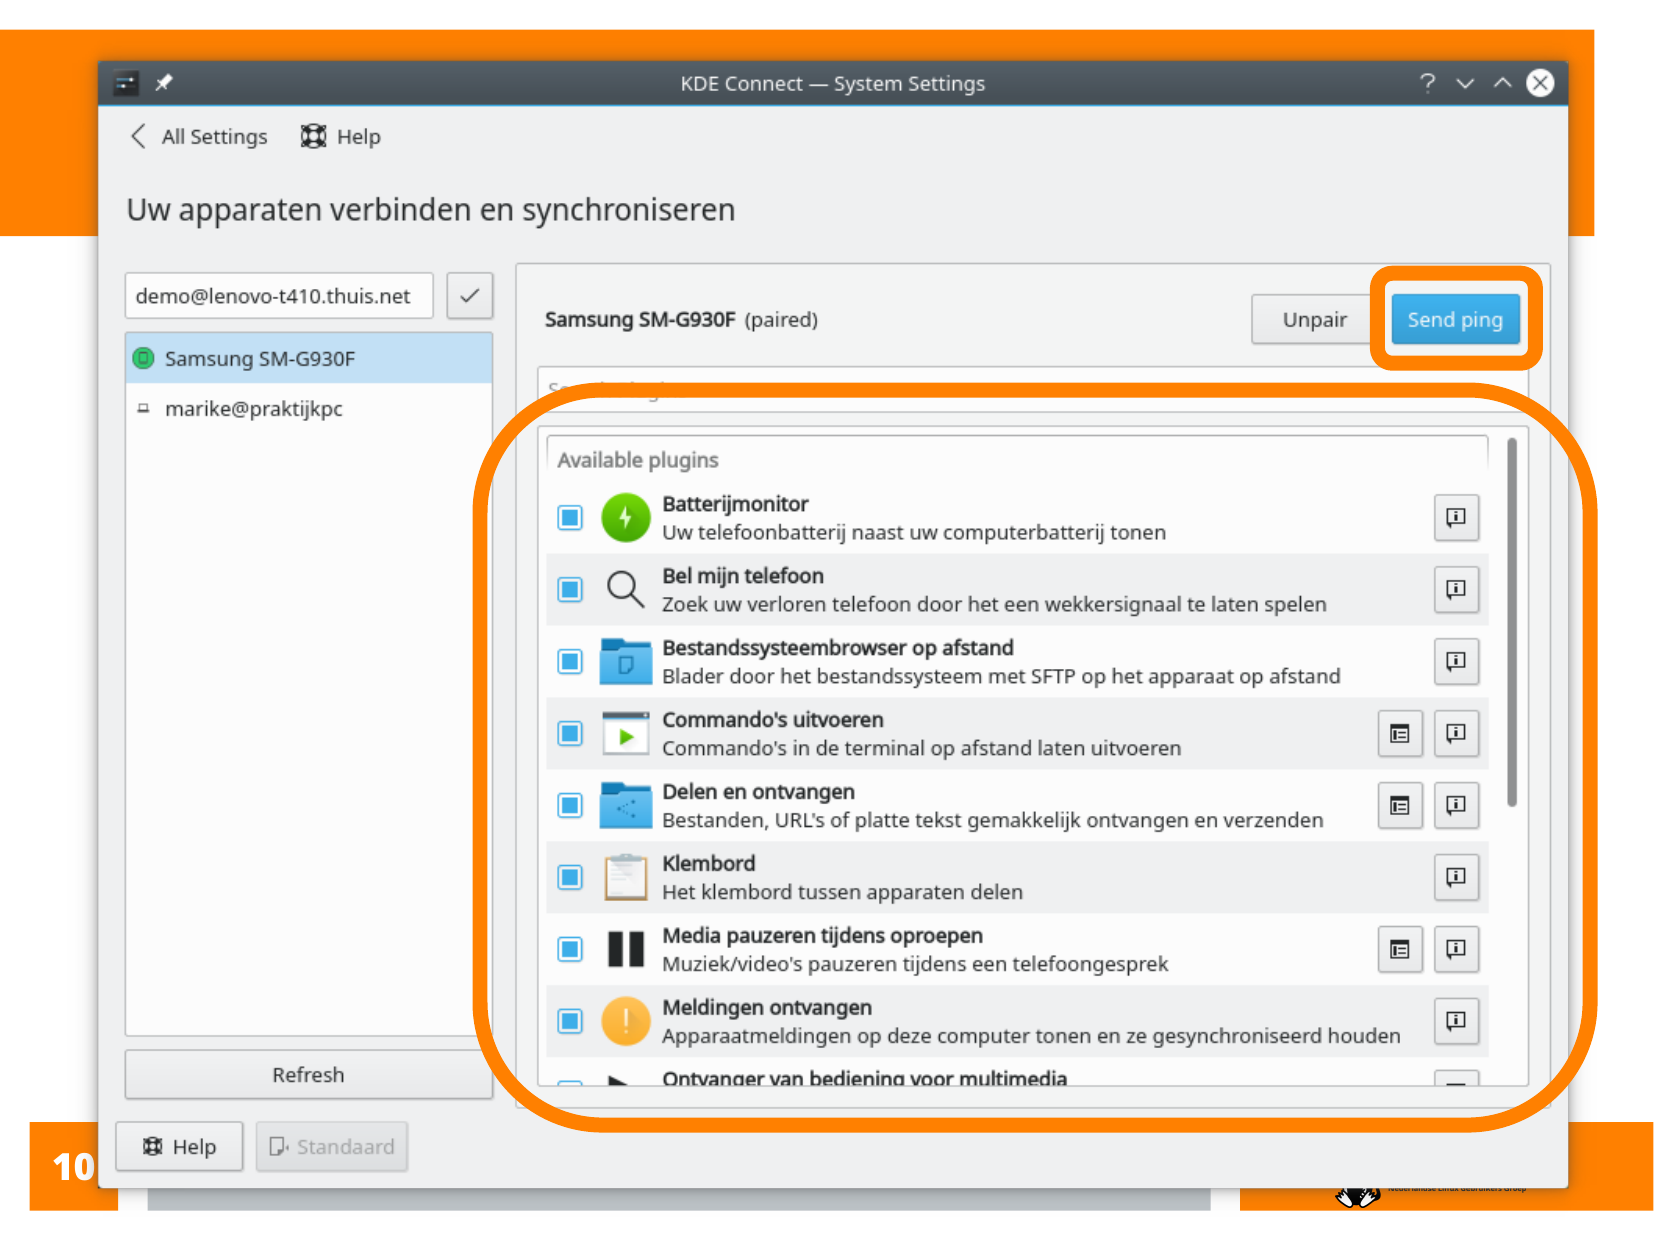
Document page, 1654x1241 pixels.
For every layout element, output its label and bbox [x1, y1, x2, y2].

picture [67, 30, 1600, 1220]
